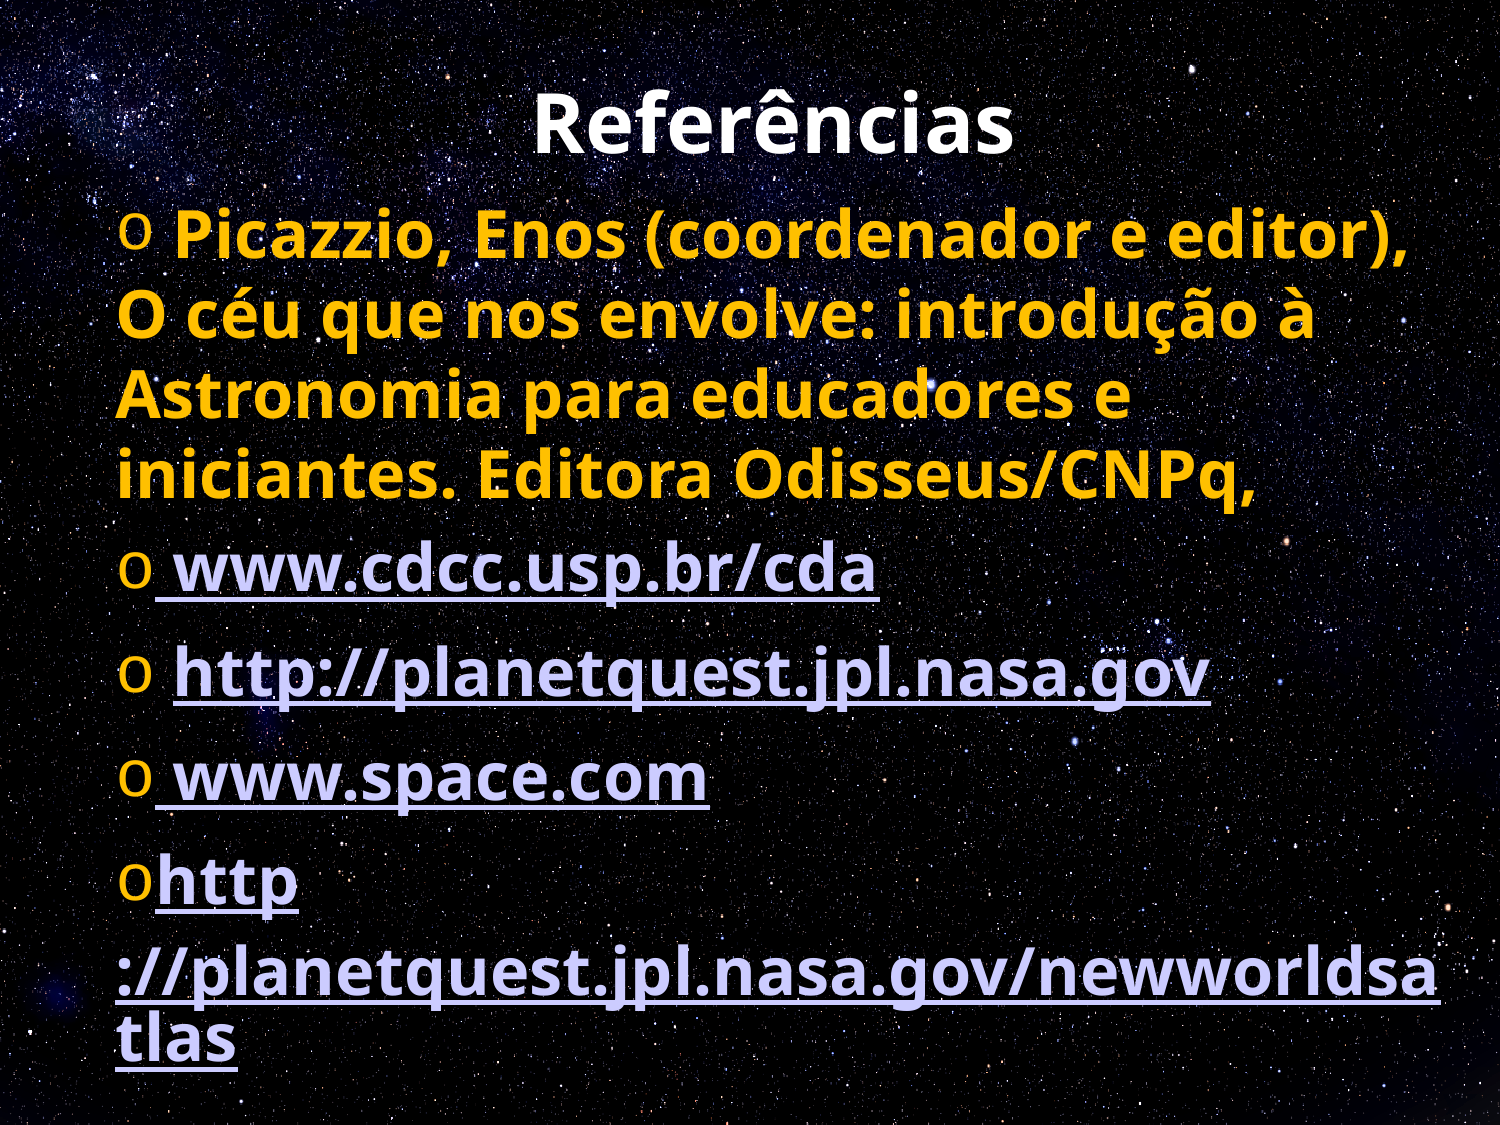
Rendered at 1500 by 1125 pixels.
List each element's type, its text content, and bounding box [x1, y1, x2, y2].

picture [0, 0, 1500, 1125]
title Referências [135, 0, 1411, 184]
picture [177, 1047, 189, 1054]
subtitle Picazzio, Enos (coordenador e editor), O céu que nos envolve: introdução à Astronomia para educadores e iniciantes. Editora Odisseus/CNPq, www.cdcc.usp.br/cda http://planetquest.jpl.nasa.gov www.space.com http://planetquest.jpl.nasa.gov/newworldsatlas [100, 184, 1459, 1047]
